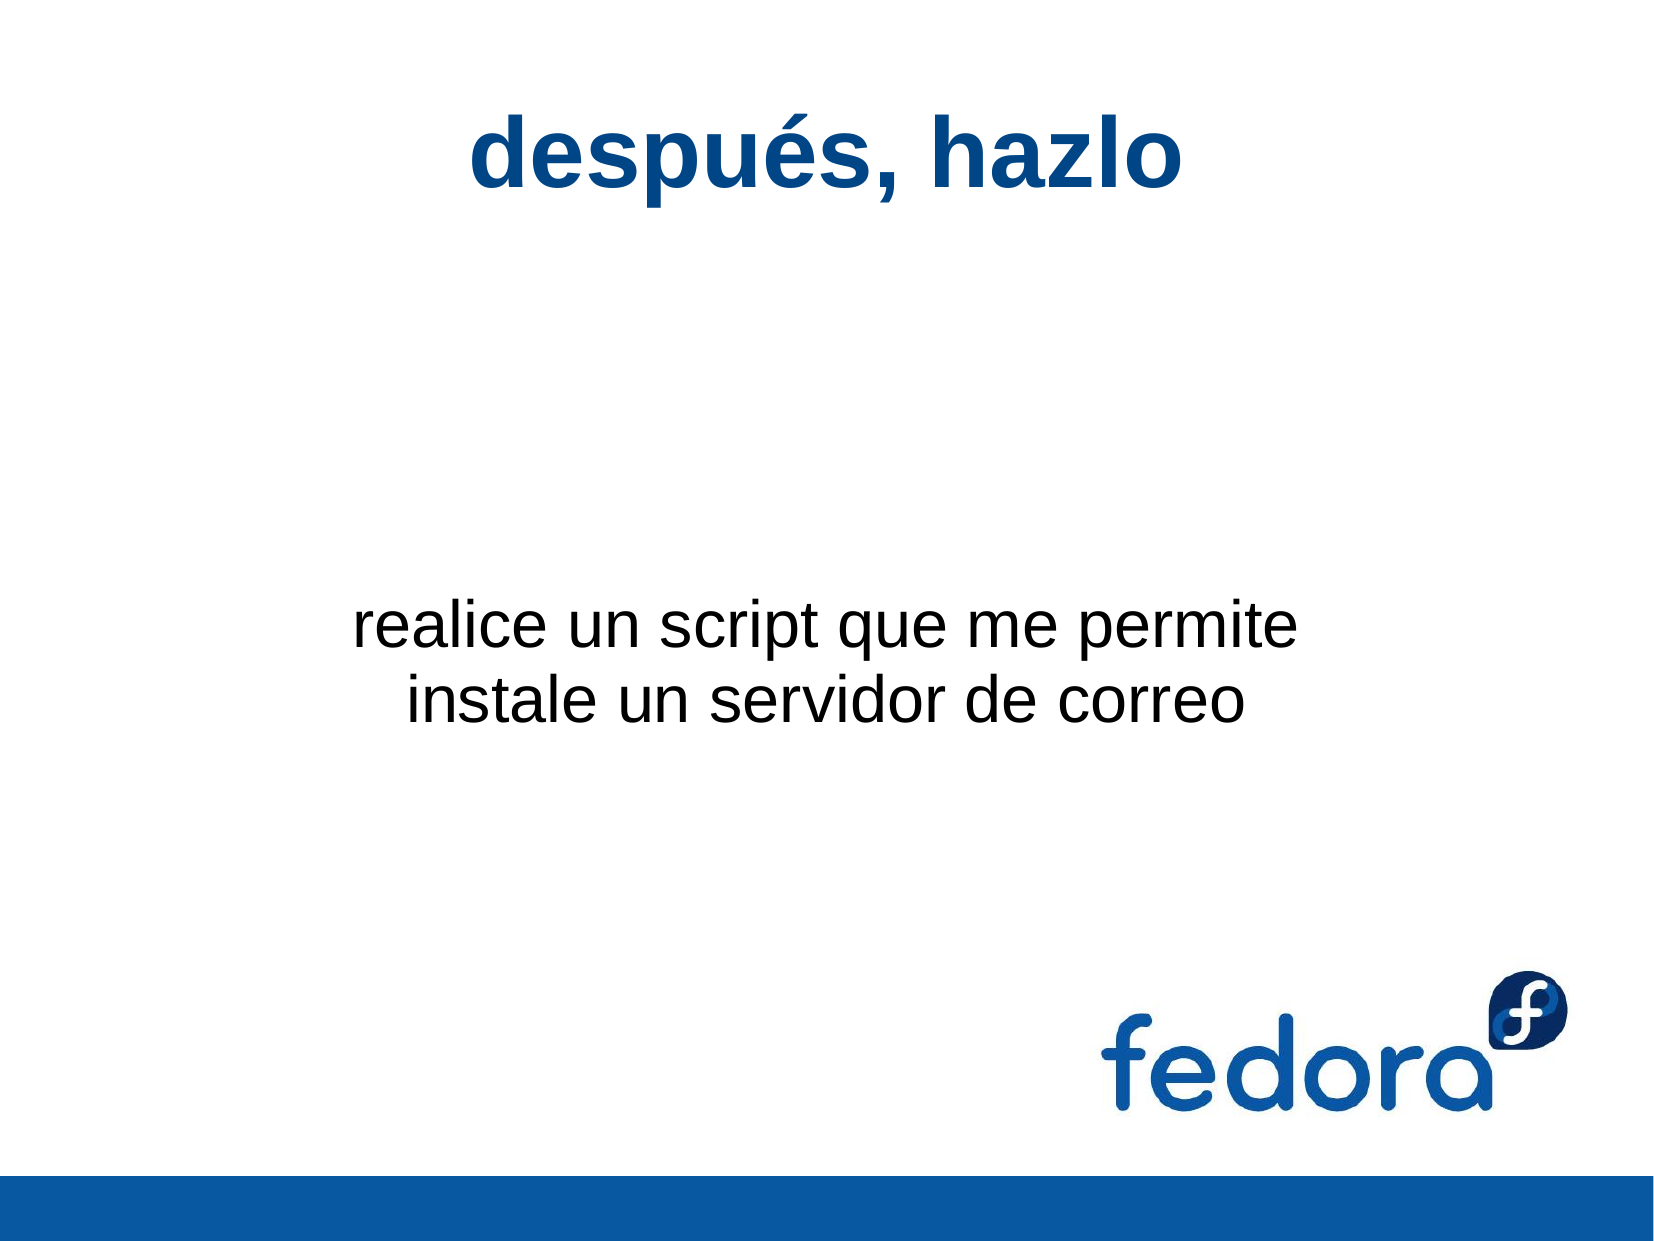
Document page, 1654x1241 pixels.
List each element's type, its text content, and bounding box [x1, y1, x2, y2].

picture [1087, 958, 1576, 1125]
title después, hazlo [82, 56, 1571, 250]
subtitle realice un script que me permite instale un servidor de correo [82, 297, 1571, 1102]
picture [0, 1176, 1654, 1241]
